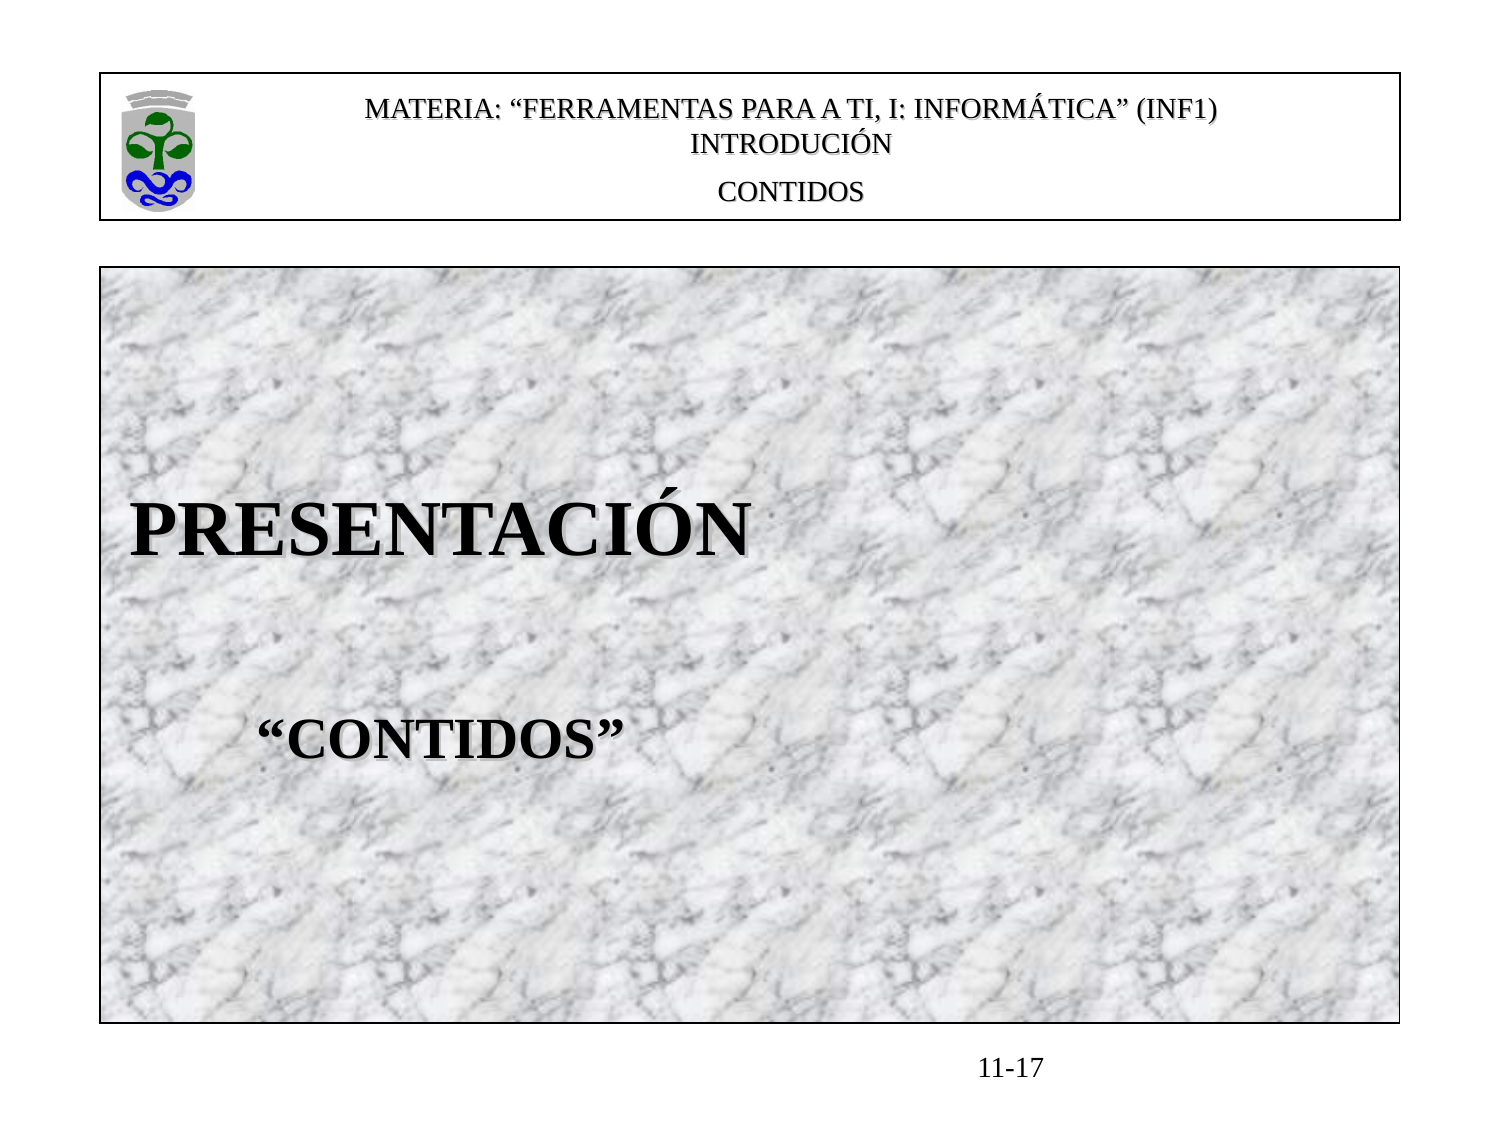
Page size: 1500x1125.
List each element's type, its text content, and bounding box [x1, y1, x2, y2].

text_box CONTENIDOS [147, 172, 1341, 223]
text_box MATERIA: “FERRAMENTAS PARA A TI, I: INFORMÁTICA” (INF1) INTRODUCIÓN CONTIDOS [206, 81, 1377, 217]
text_box PRESENTACIÓN “CONTIDOS” [101, 268, 1399, 1022]
text_box 11-17 [962, 1040, 1423, 1083]
